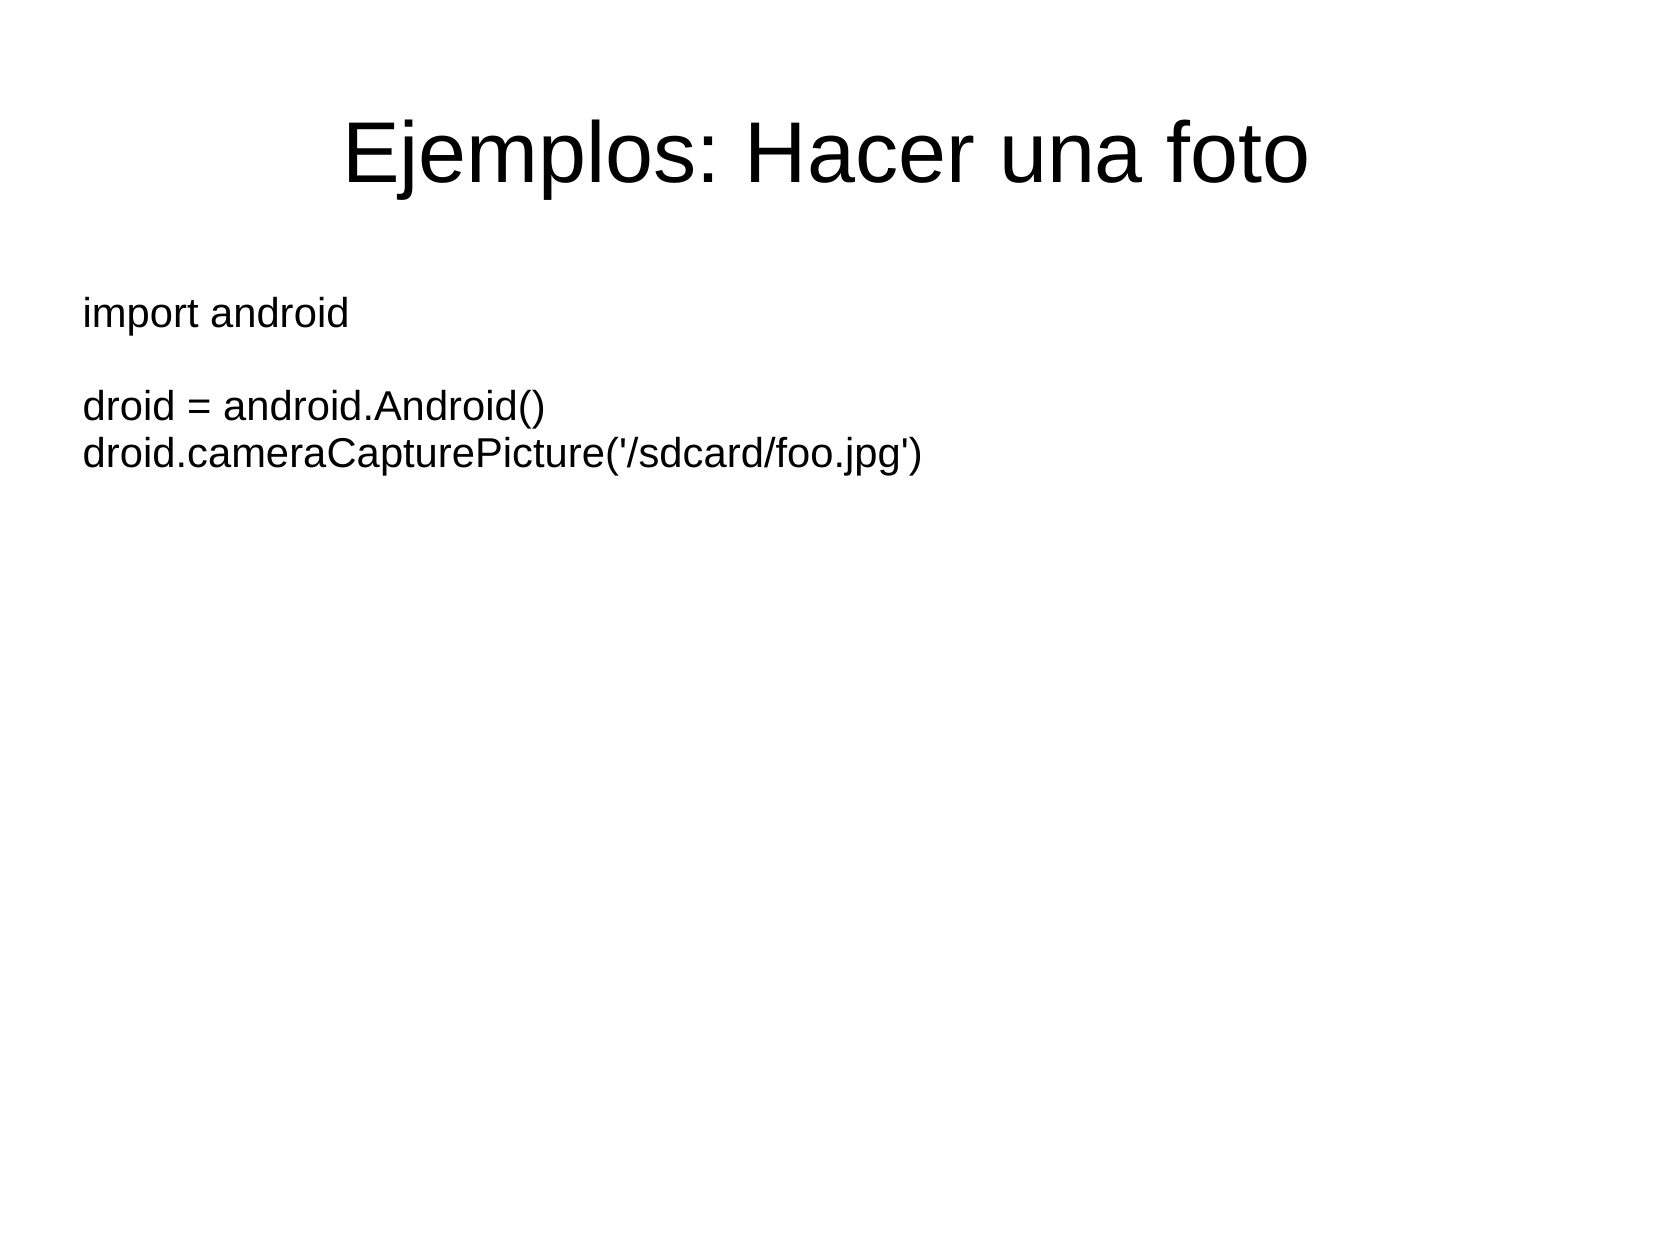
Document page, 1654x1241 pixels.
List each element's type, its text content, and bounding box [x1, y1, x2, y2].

subtitle import android droid = android.Android() droid.cameraCapturePicture('/sdcard/foo.jpg') [82, 290, 1571, 1109]
title Ejemplos: Hacer una foto [82, 49, 1571, 257]
